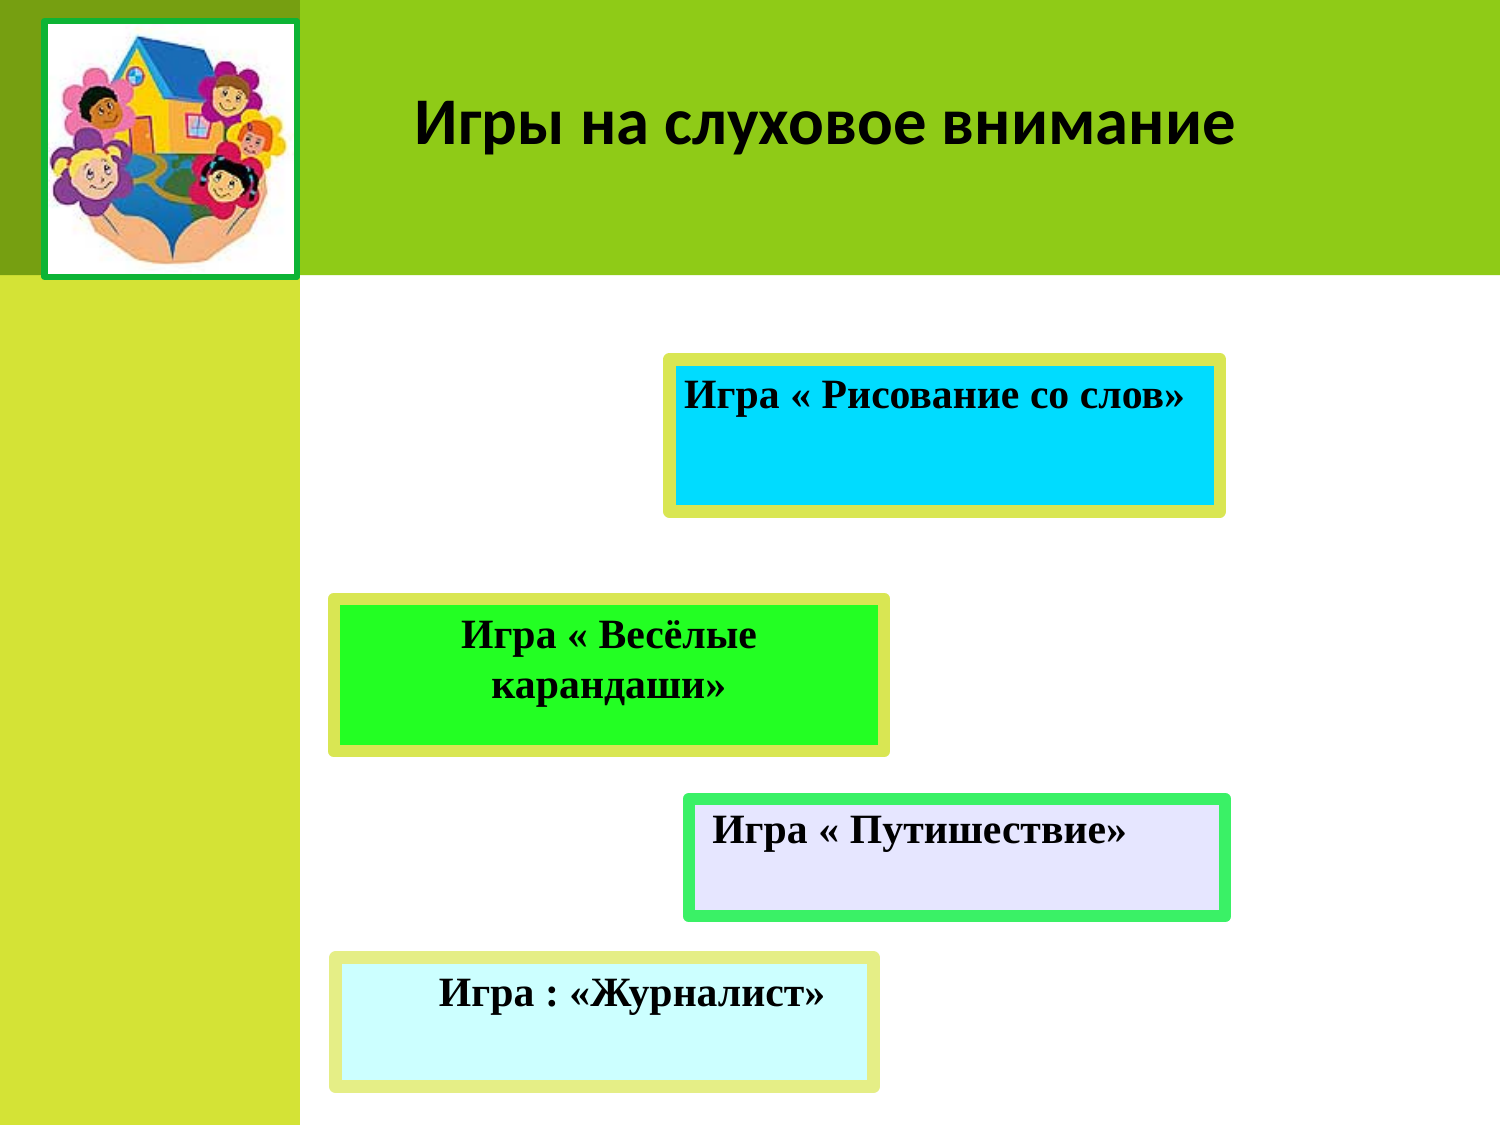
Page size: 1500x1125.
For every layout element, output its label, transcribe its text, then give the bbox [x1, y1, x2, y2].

list Игра : «Журналист» [335, 957, 874, 1087]
list Игра « Рисование со слов» [669, 359, 1220, 512]
text_box Игра « Путишествие» [688, 798, 1226, 917]
title Игры на слуховое внимание [399, 37, 1425, 200]
picture [47, 24, 294, 274]
list Игра « Весёлые карандаши» [333, 598, 885, 752]
